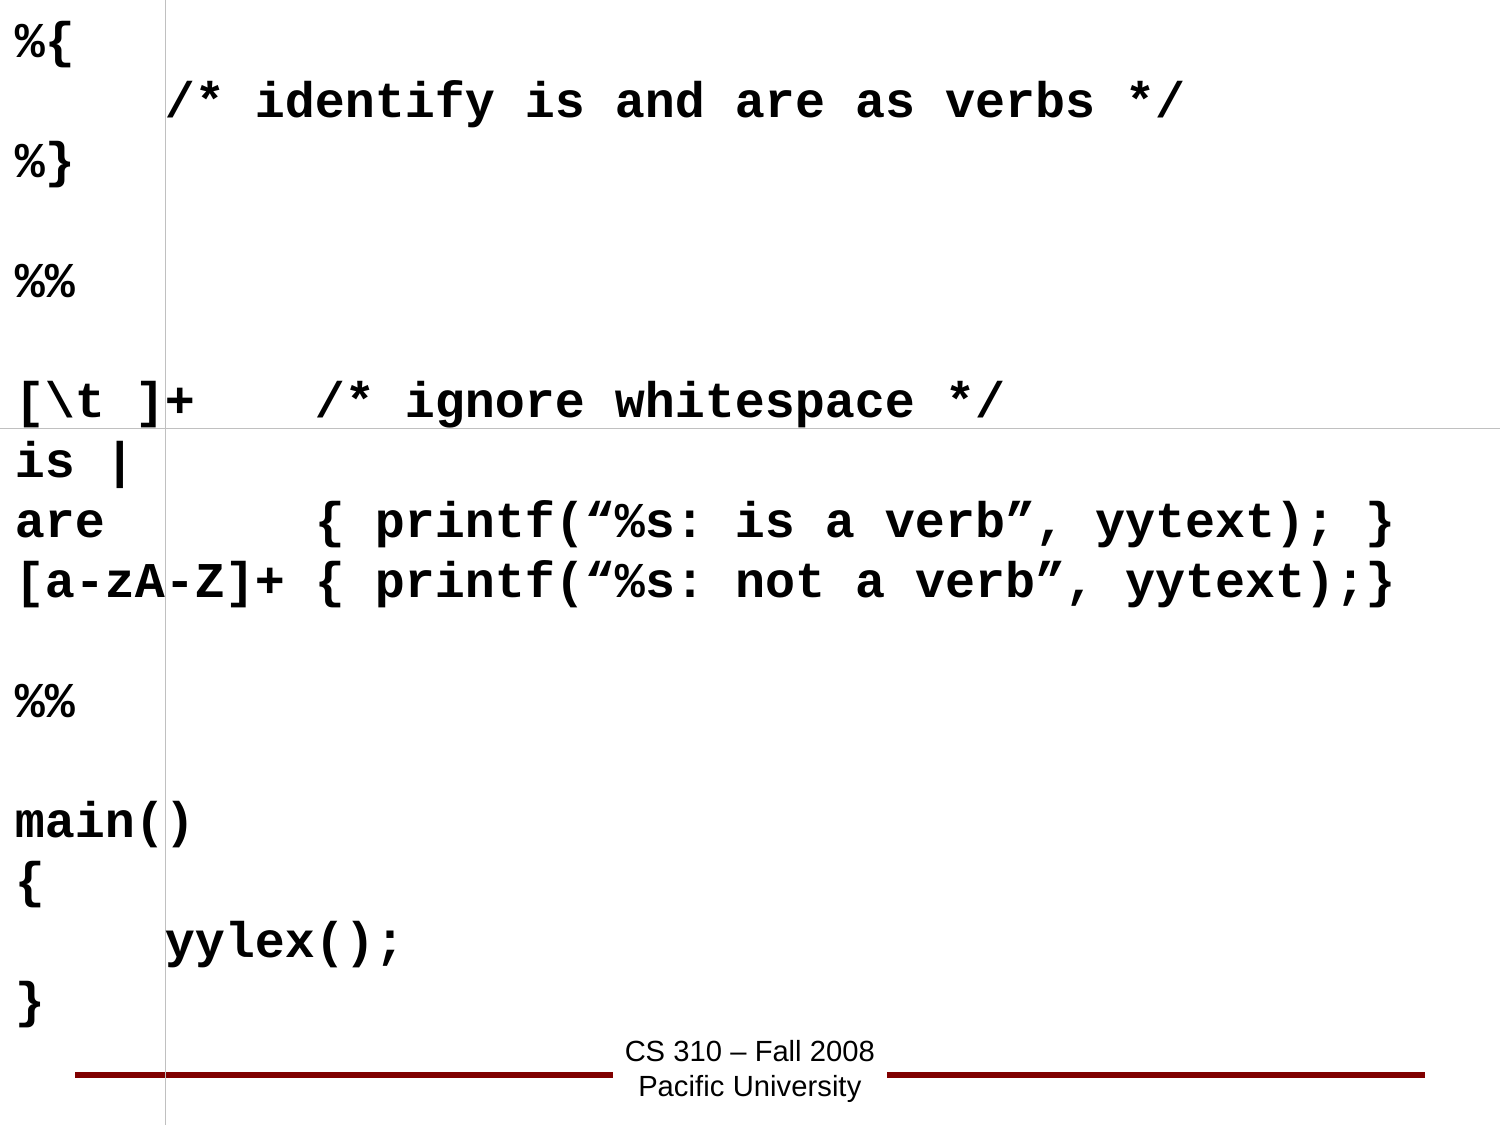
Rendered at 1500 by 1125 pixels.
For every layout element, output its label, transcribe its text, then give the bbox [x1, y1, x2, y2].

text_box %{ /* identify is and are as verbs */ %} %% [\t ]+ /* ignore whitespace */ is | are { printf(“%s: is a verb”, yytext); } [a-zA-Z]+ { printf(“%s: not a verb”, yytext);} %% main() { yylex(); } [0, 0, 1500, 1036]
